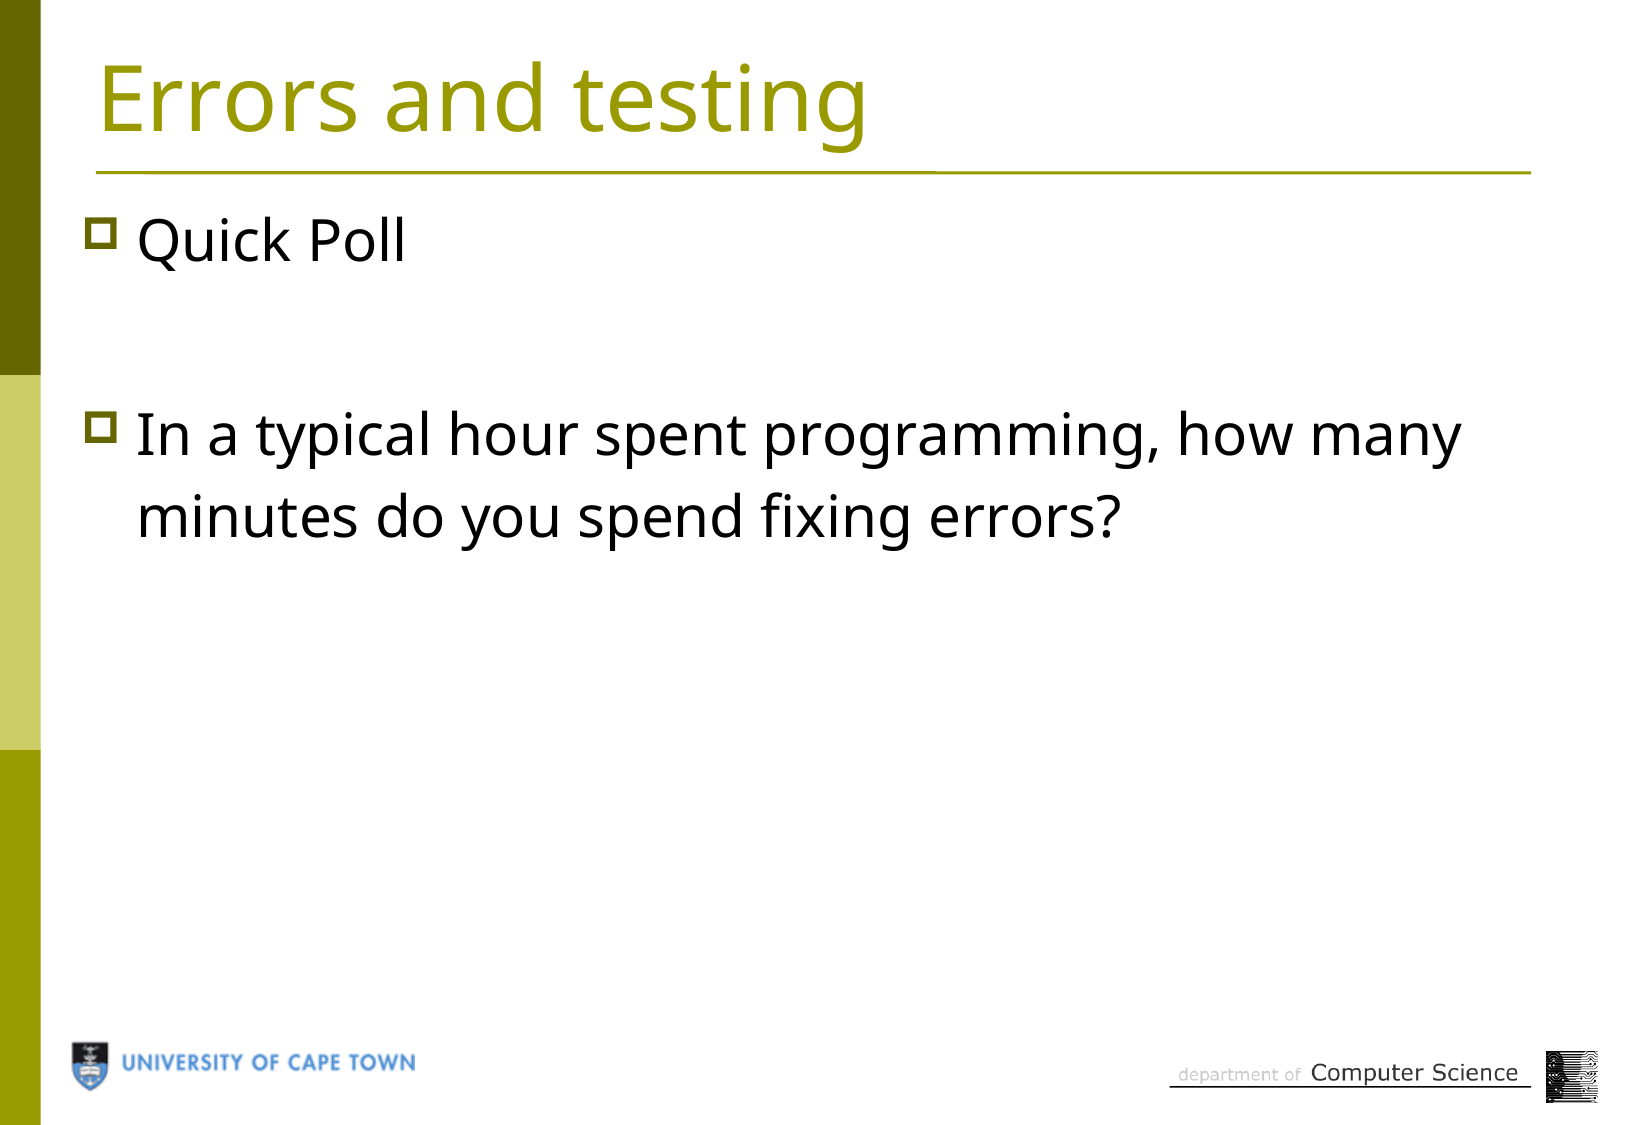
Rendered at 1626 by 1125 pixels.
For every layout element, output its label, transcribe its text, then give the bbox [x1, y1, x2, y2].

list Quick Poll In a typical hour spent programming, how many minutes do you spend fixing errors? [81, 196, 1543, 991]
picture [61, 1024, 415, 1103]
title Errors and testing [81, 21, 1543, 180]
picture [1169, 1043, 1532, 1091]
picture [1546, 1051, 1598, 1103]
